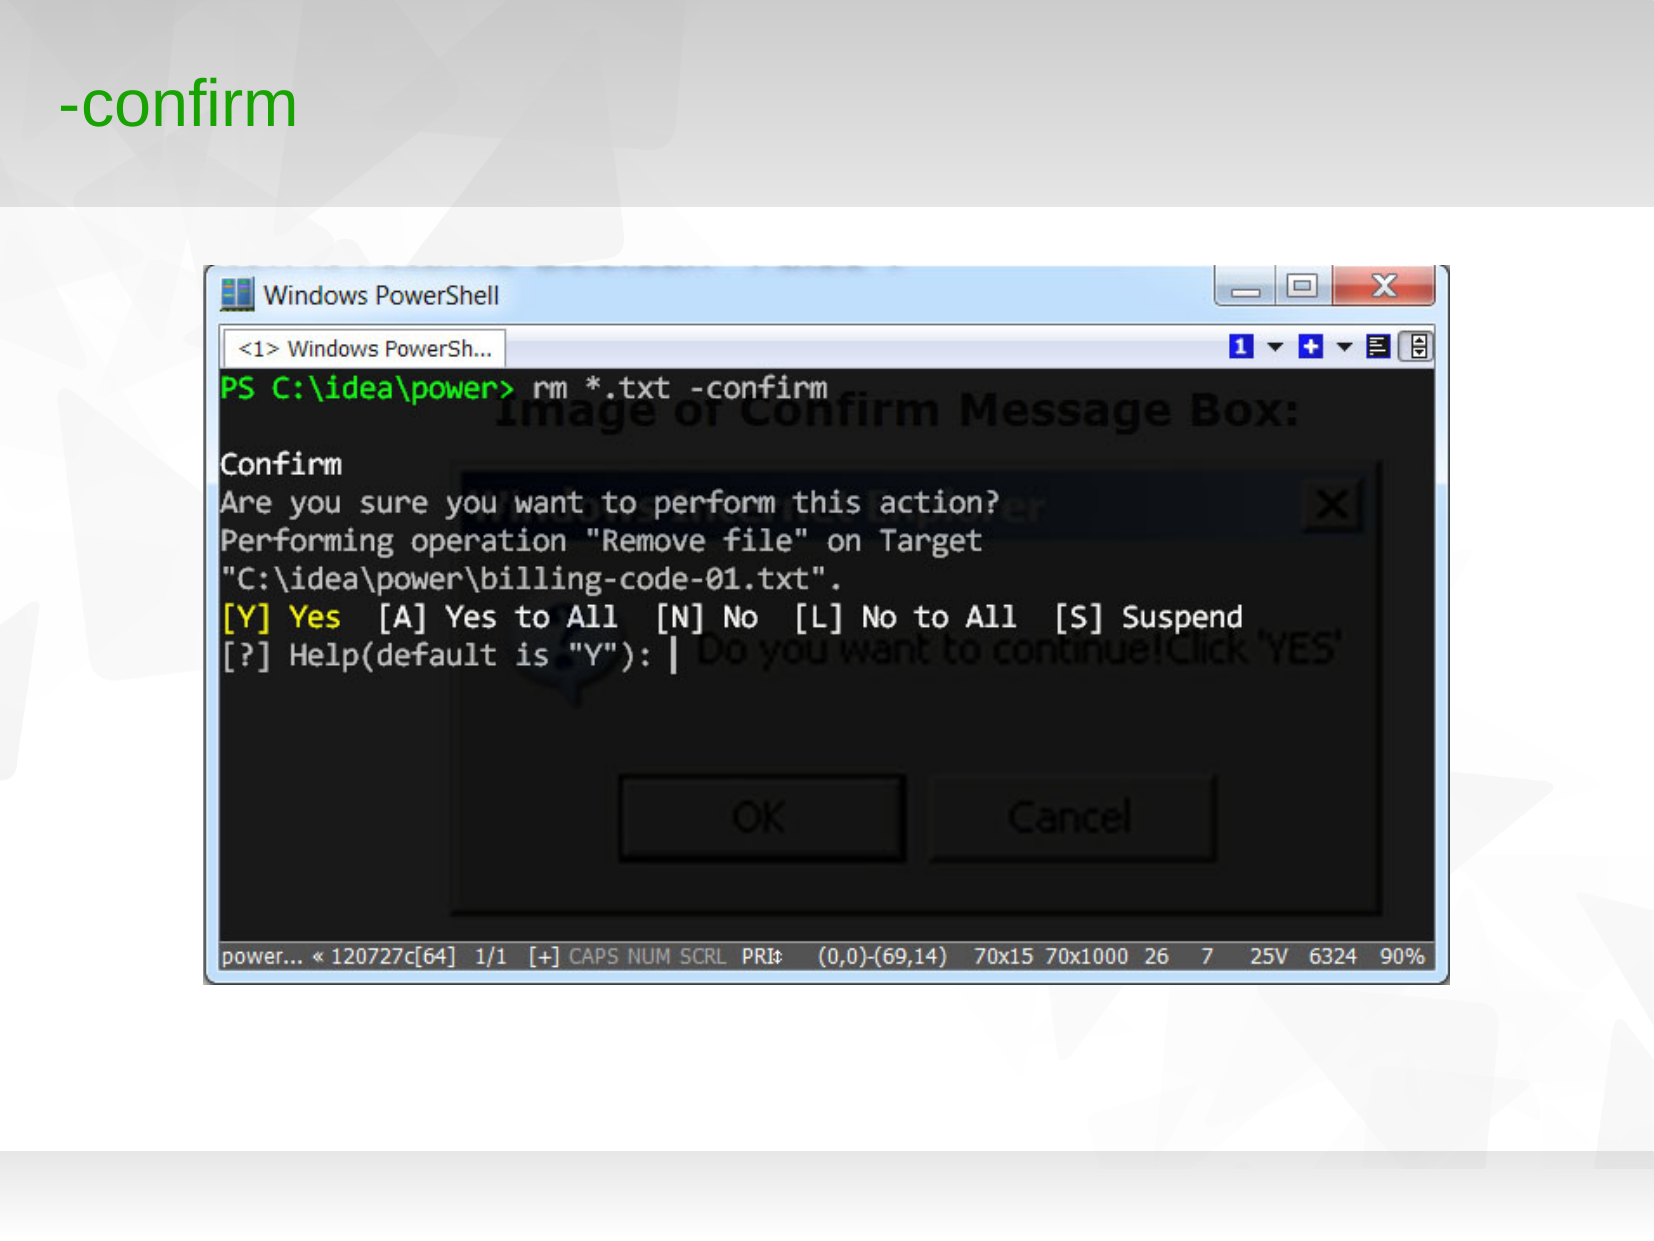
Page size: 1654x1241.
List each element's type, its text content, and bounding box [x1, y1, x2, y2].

picture [0, 0, 1654, 1169]
title -confirm [59, 29, 1595, 178]
